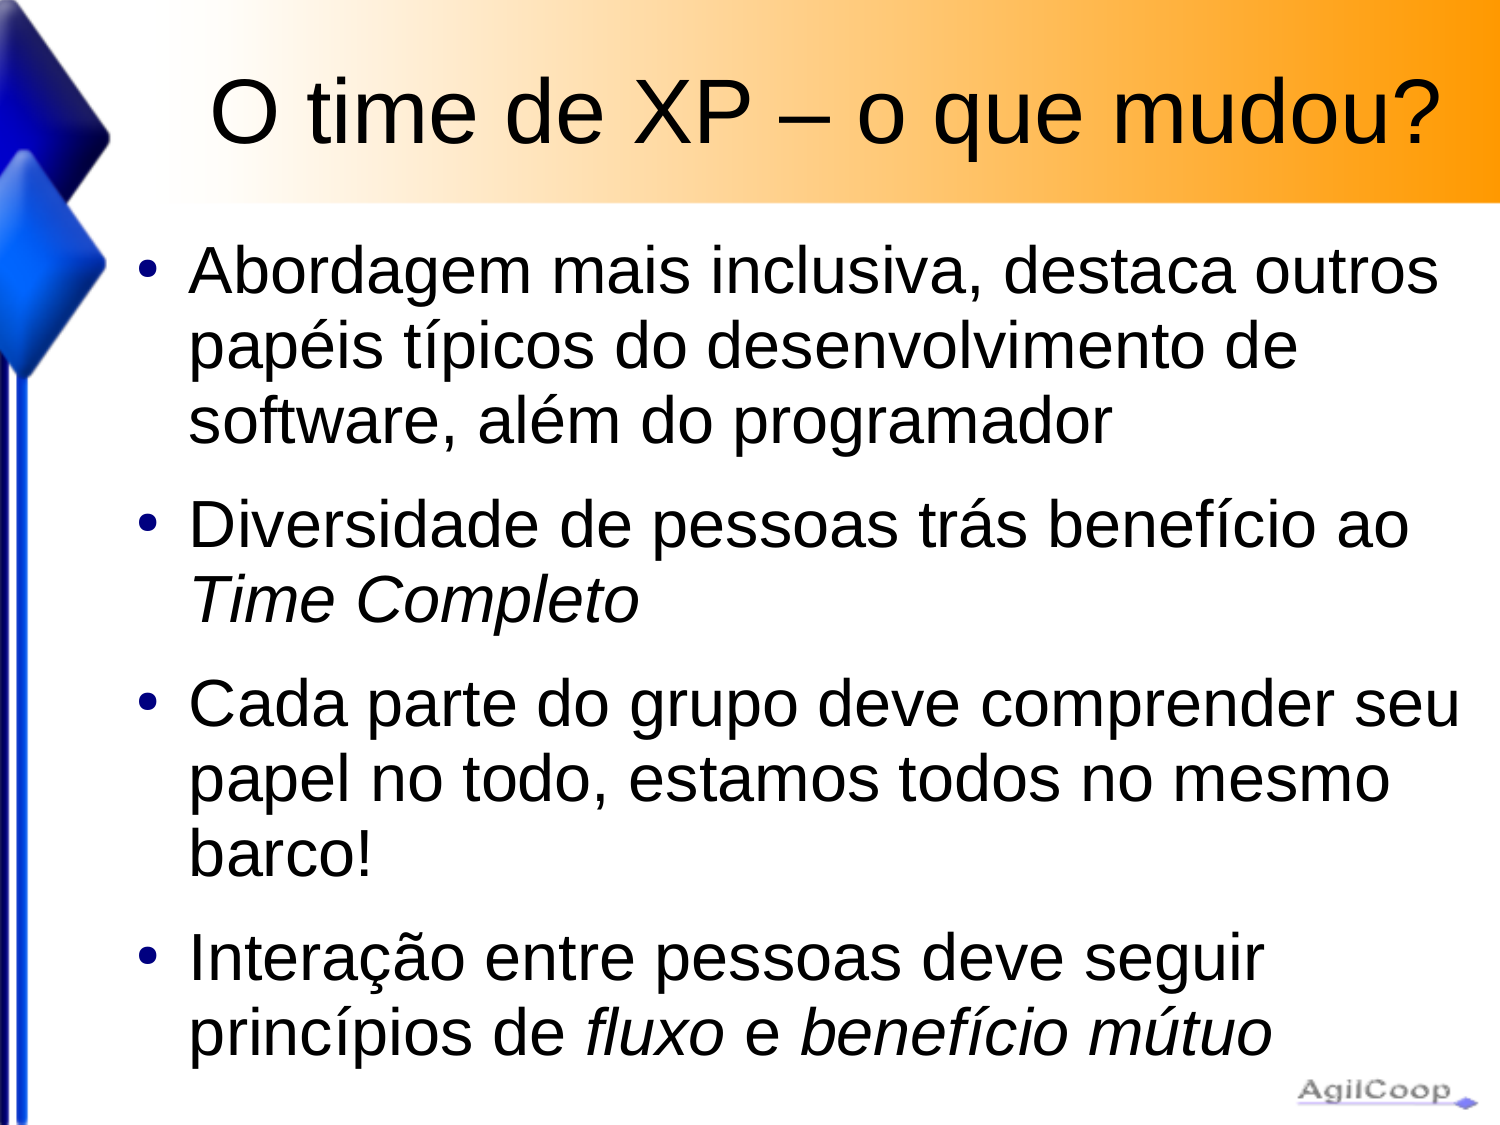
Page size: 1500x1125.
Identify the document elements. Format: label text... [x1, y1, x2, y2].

list Abordagem mais inclusiva, destaca outros papéis típicos do desenvolvimento de software, além do programador Diversidade de pessoas trás benefício ao Time Completo Cada parte do grupo deve comprender seu papel no todo, estamos todos no mesmo barco! Interação entre pessoas deve seguir princípios de fluxo e benefício mútuo [118, 233, 1477, 1125]
picture [0, 0, 1500, 1125]
title O time de XP – o que mudou? [82, 8, 1500, 216]
